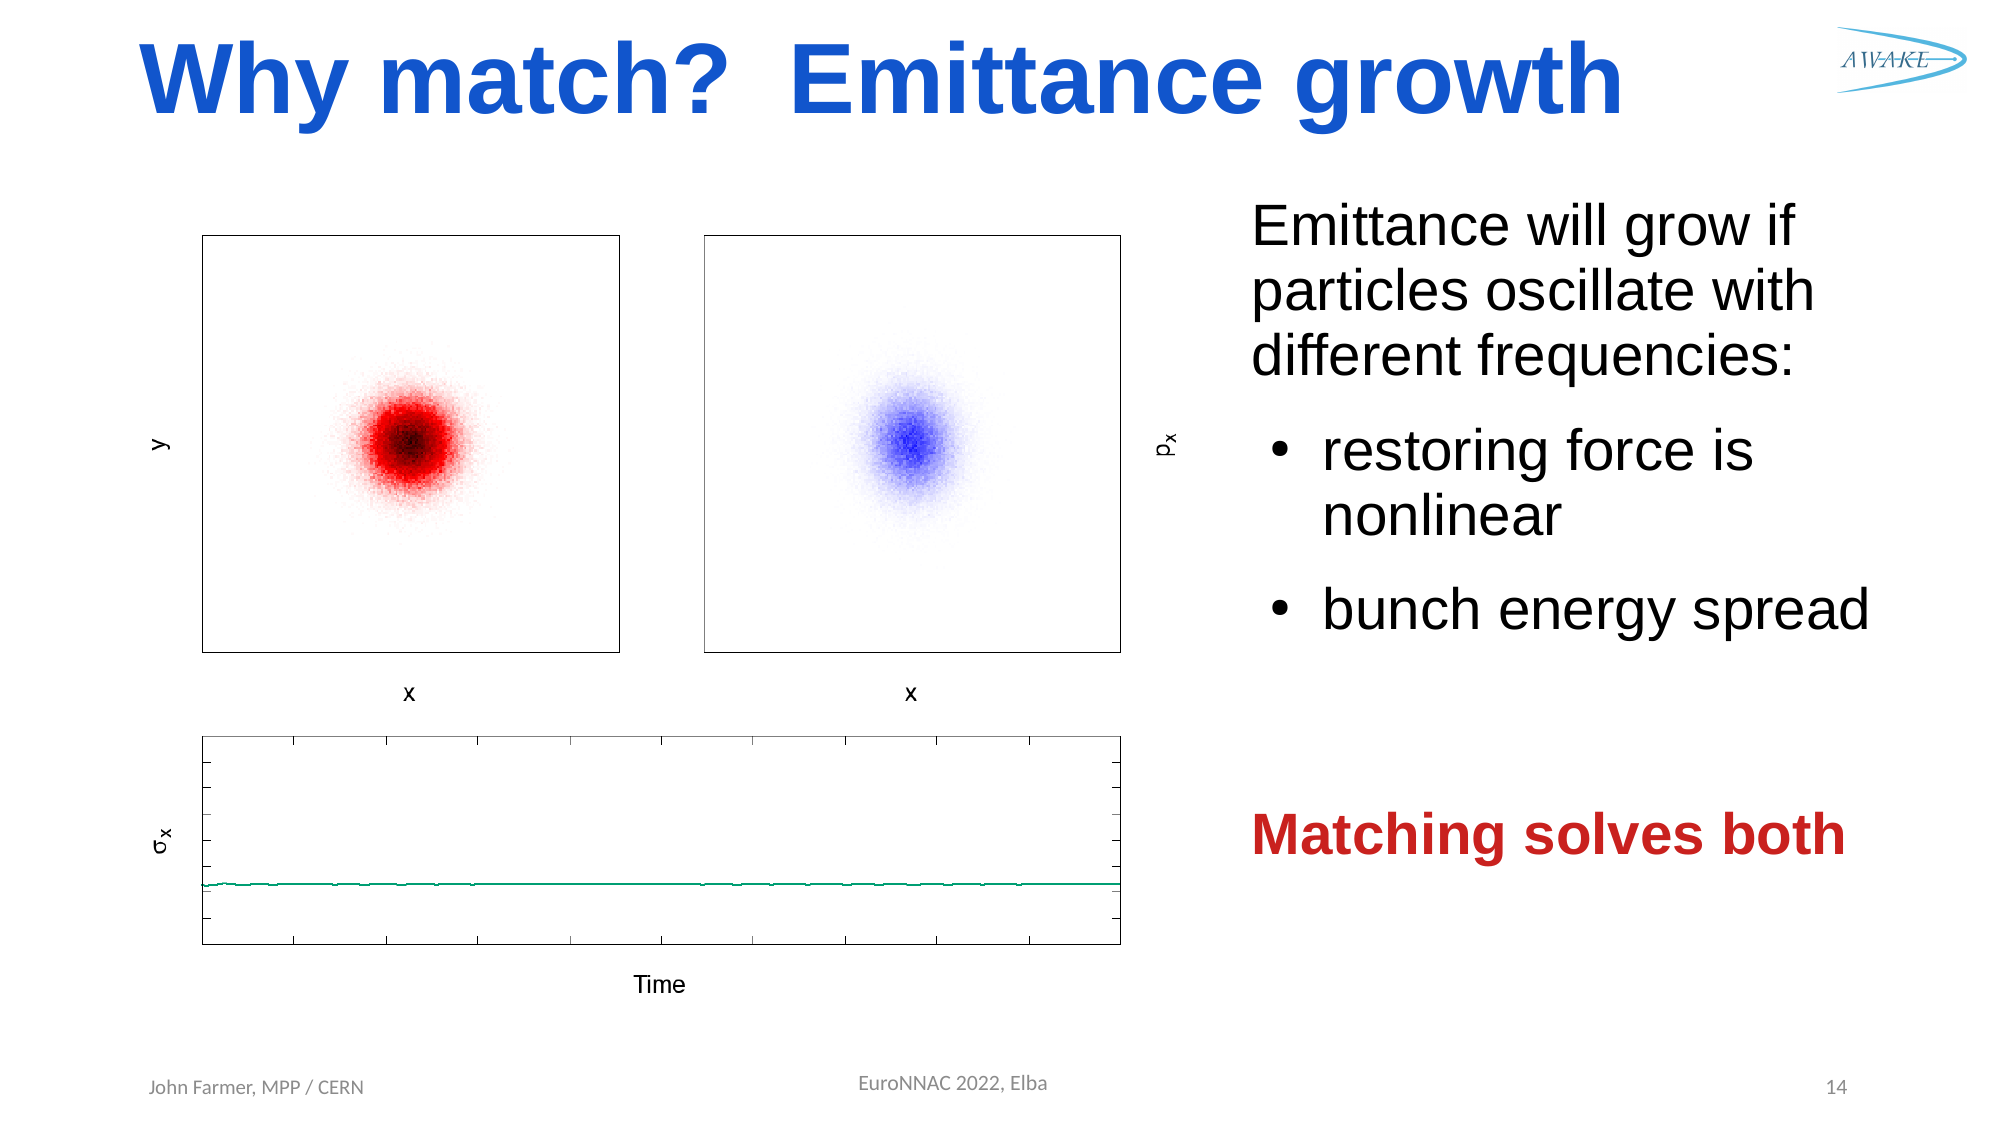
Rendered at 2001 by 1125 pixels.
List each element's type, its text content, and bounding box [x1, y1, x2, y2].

picture [118, 192, 1205, 1028]
list Emittance will grow if particles oscillate with different frequencies: restoring force is nonlinear bunch energy spread Matching solves both [1251, 192, 1902, 1028]
title Why match? Emittance growth [139, 22, 1759, 135]
picture [1837, 27, 1967, 93]
